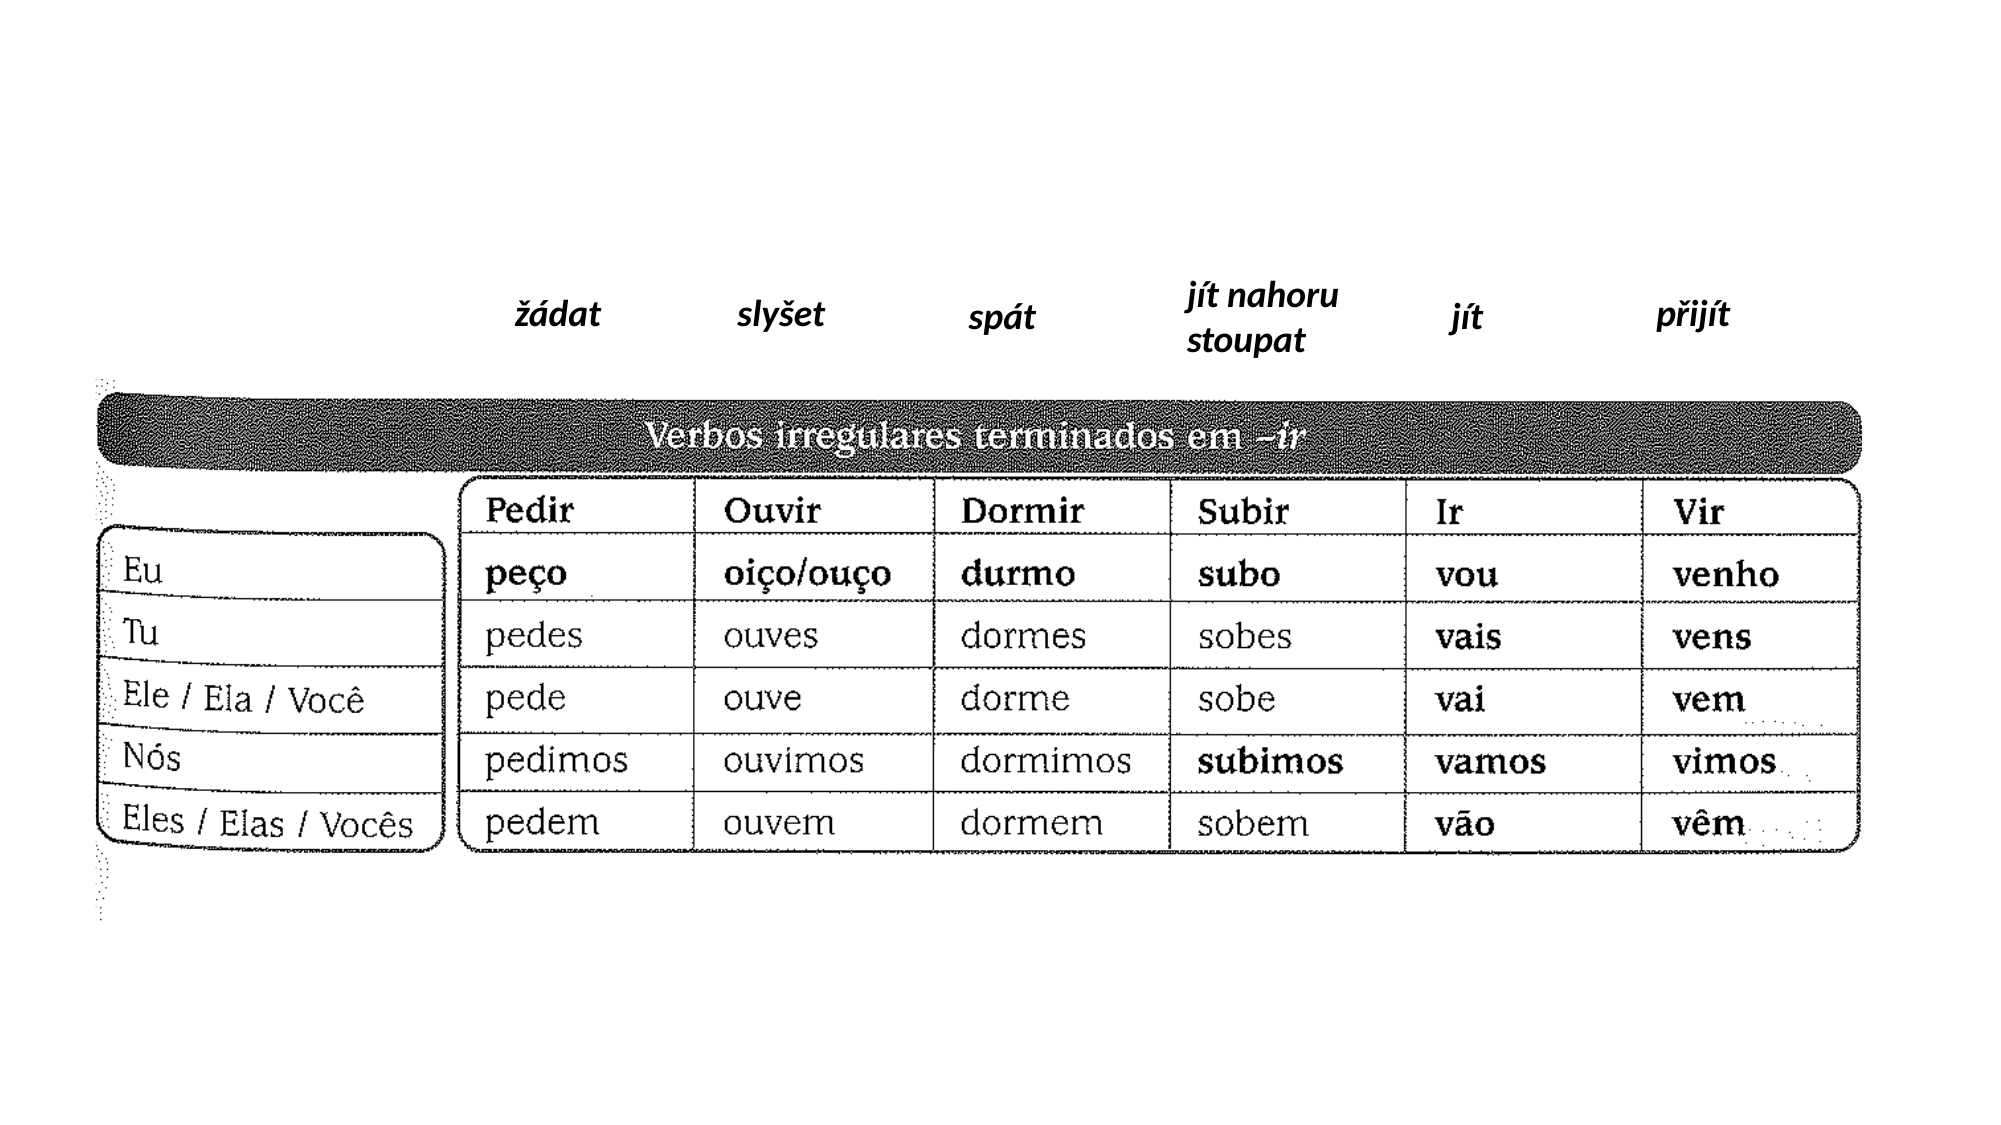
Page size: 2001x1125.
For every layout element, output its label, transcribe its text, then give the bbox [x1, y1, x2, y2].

text_box přijít [1641, 282, 1745, 342]
text_box slyšet [723, 282, 840, 342]
text_box spát [954, 285, 1051, 345]
picture [95, 379, 1921, 922]
text_box jít [1437, 285, 1498, 345]
text_box žádat [500, 282, 616, 342]
text_box jít nahoru stoupat [1172, 262, 1355, 367]
